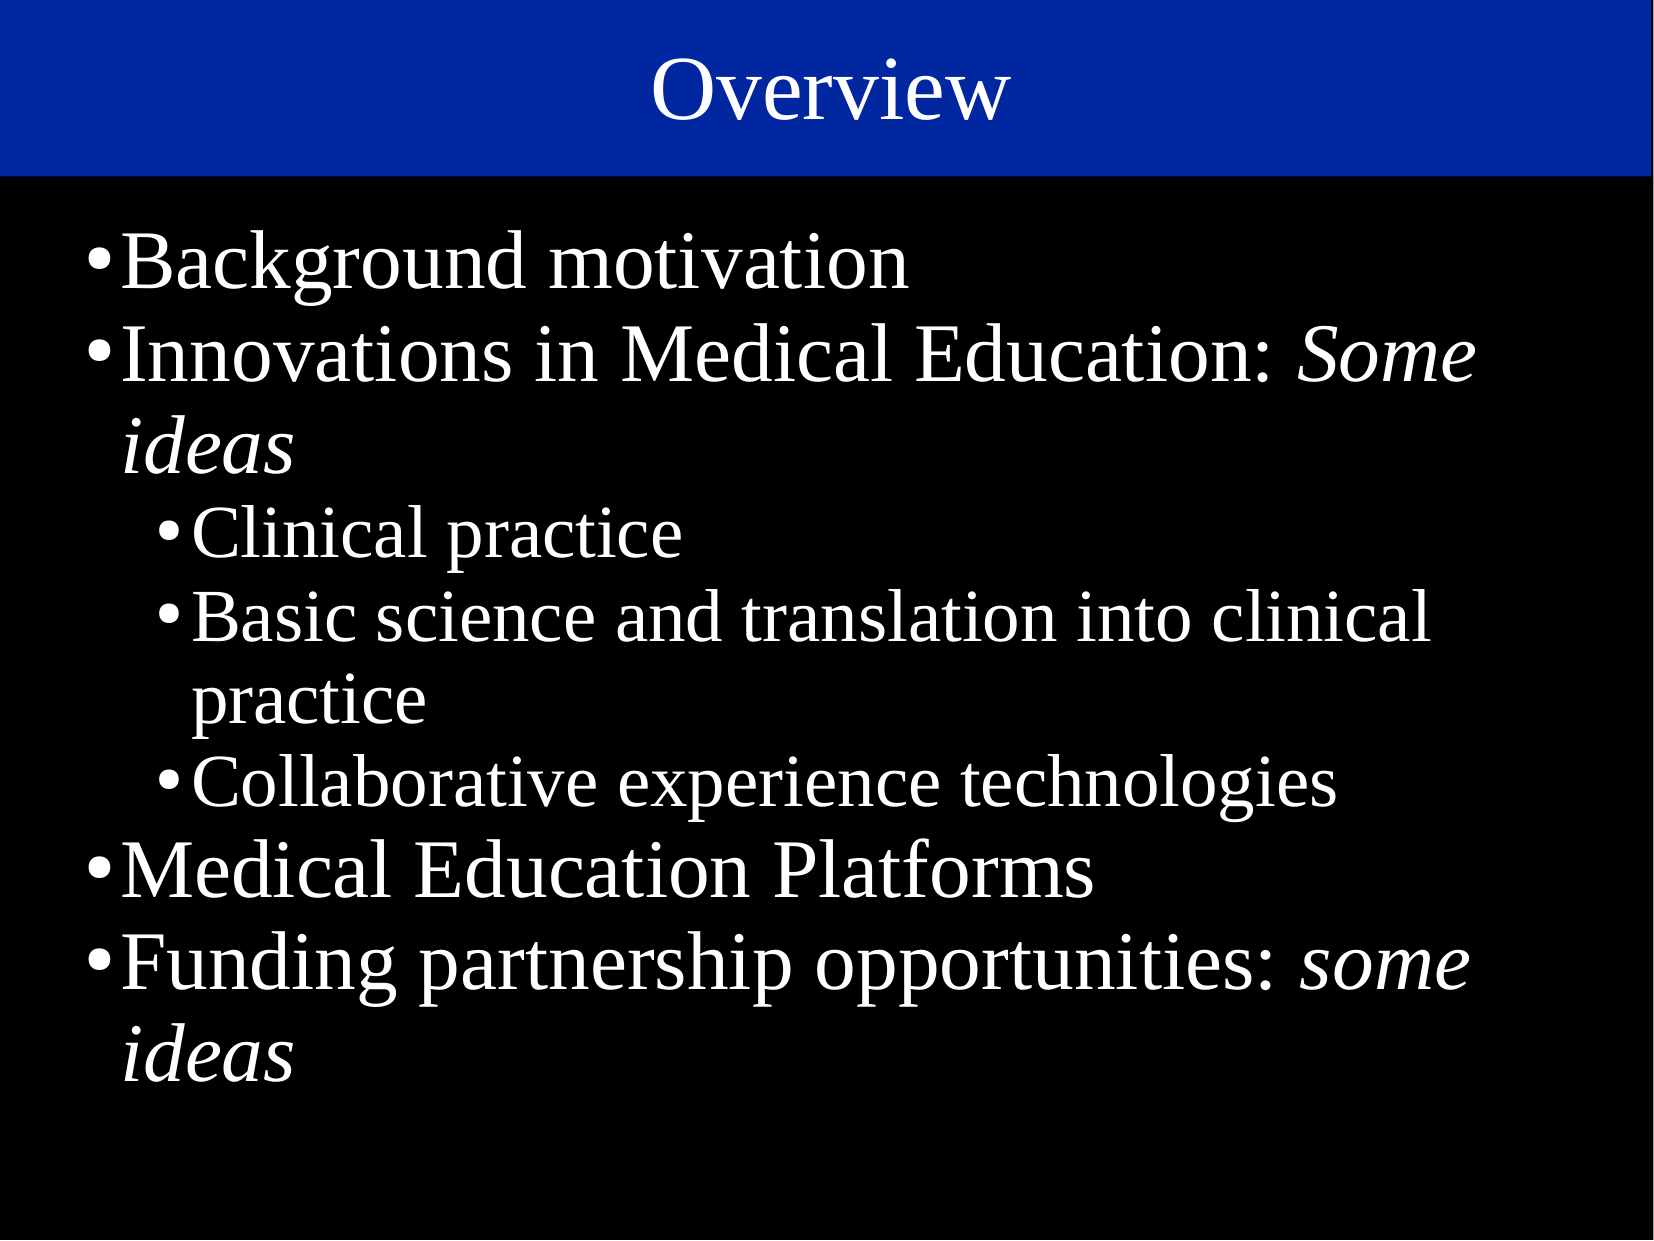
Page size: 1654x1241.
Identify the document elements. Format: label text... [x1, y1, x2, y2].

title Overview [5, 2, 1654, 178]
text_box Background motivation Innovations in Medical Education: Some ideas Clinical practice Basic science and translation into clinical practice Collaborative experience technologies Medical Education Platforms Funding partnership opportunities: some ideas [21, 207, 1630, 1241]
